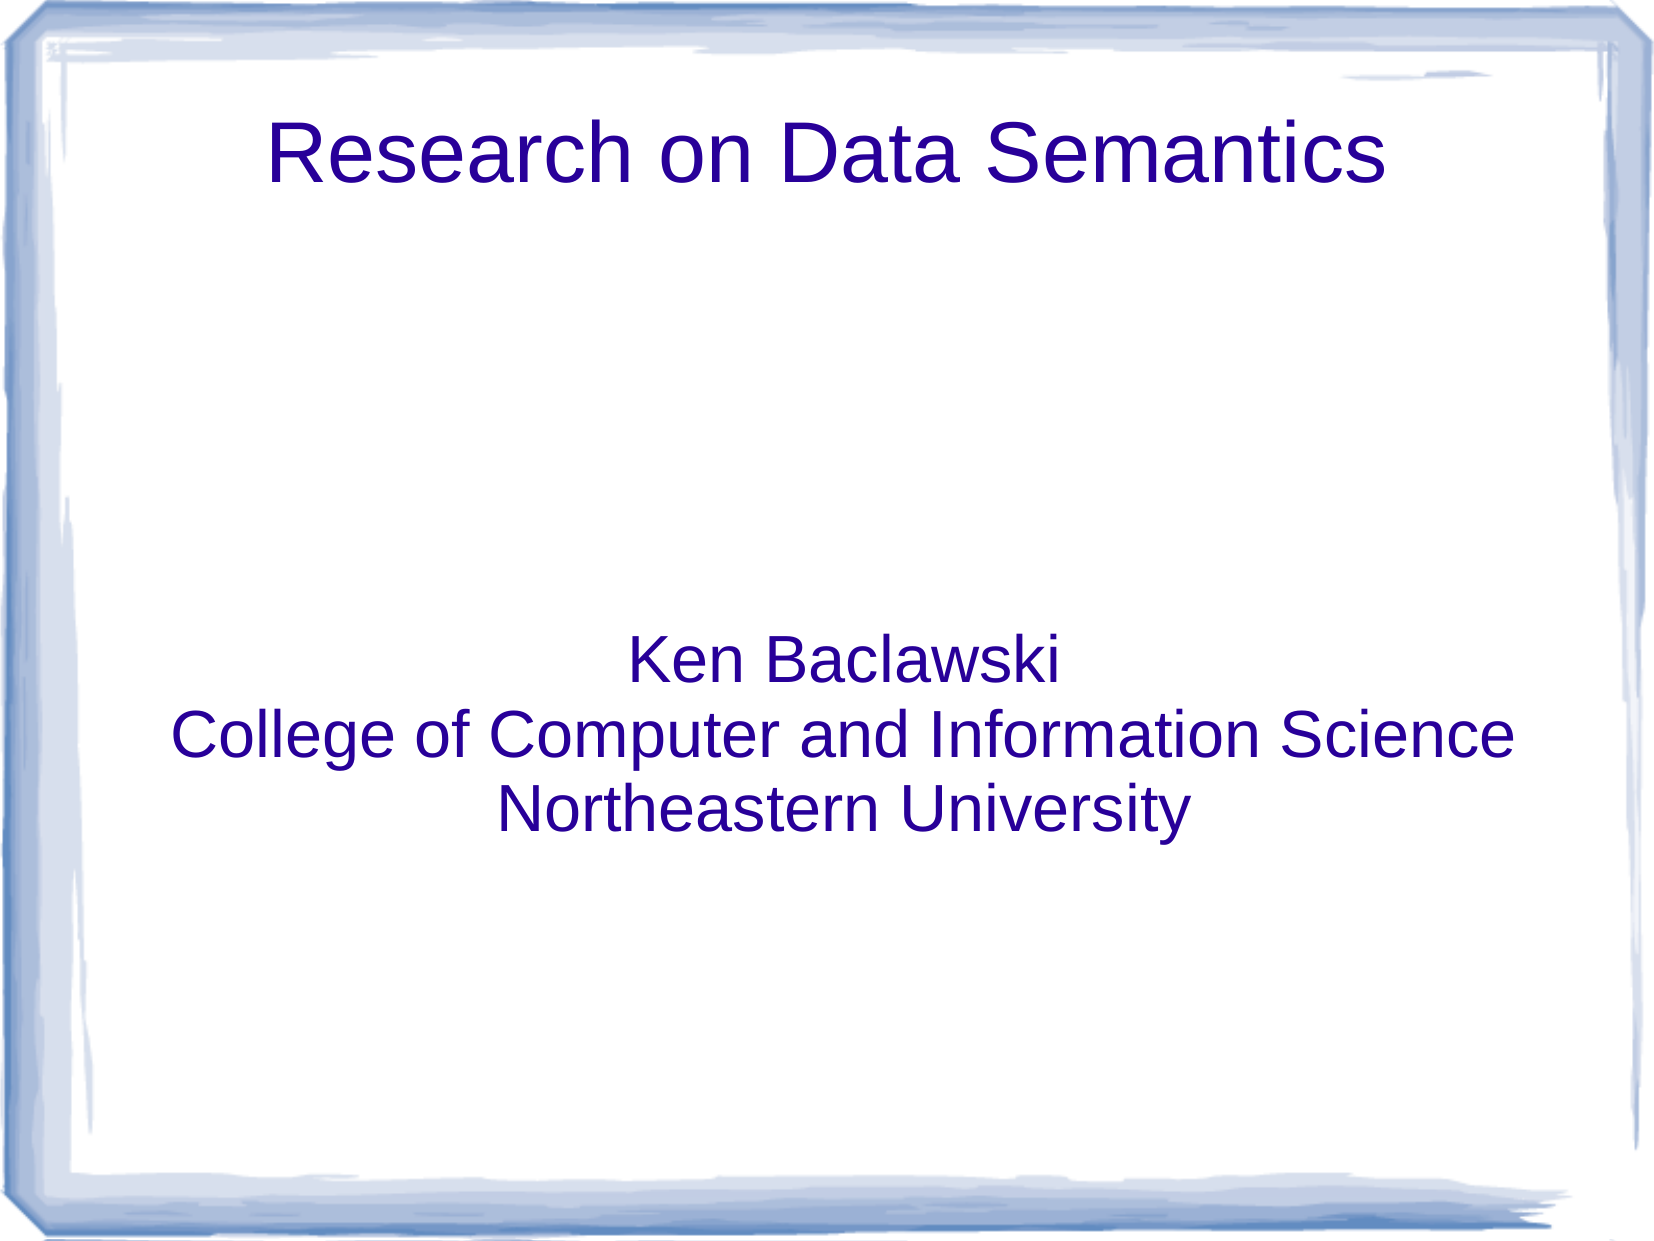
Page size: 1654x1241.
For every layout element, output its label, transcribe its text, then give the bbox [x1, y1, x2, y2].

picture [0, 0, 1654, 1241]
subtitle Ken Baclawski College of Computer and Information Science Northeastern University [118, 324, 1571, 1144]
title Research on Data Semantics [82, 49, 1571, 257]
